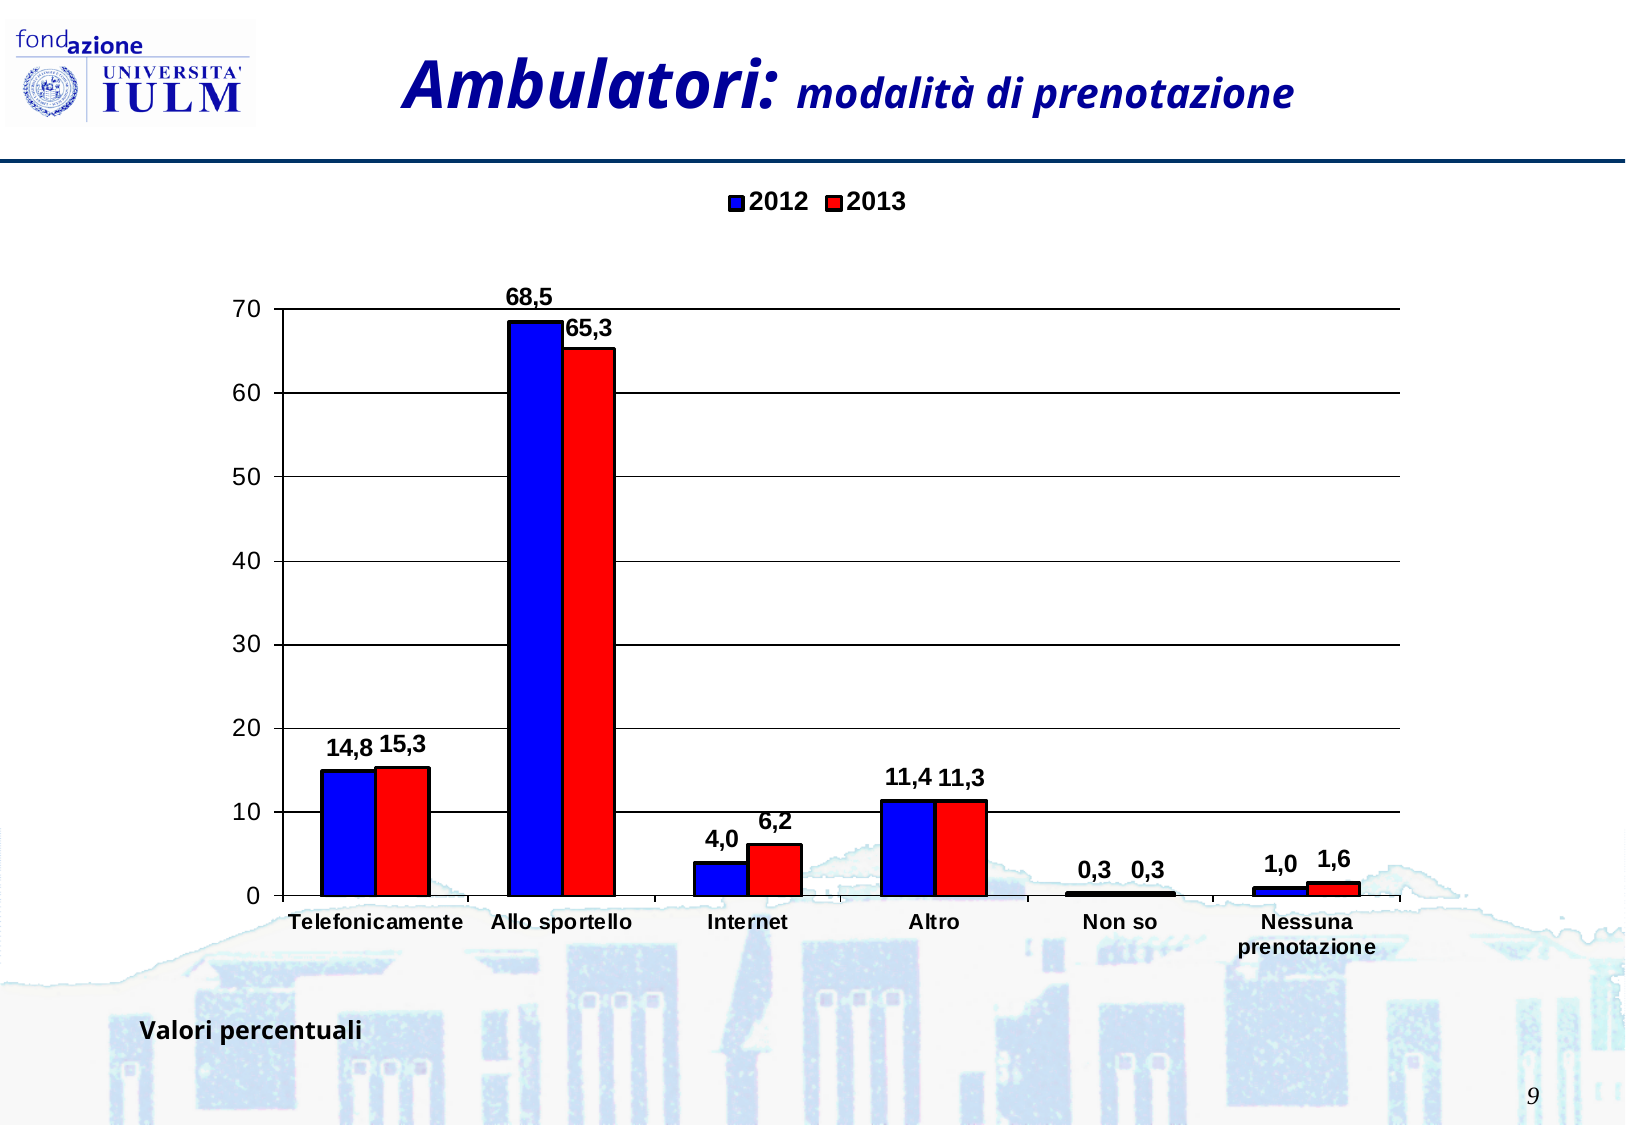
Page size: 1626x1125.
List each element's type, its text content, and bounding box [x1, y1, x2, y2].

text_box Ambulatori: modalità di prenotazione [233, 18, 1466, 144]
text_box Valori percentuali [80, 999, 423, 1060]
picture [5, 19, 233, 127]
picture [221, 168, 1403, 1024]
